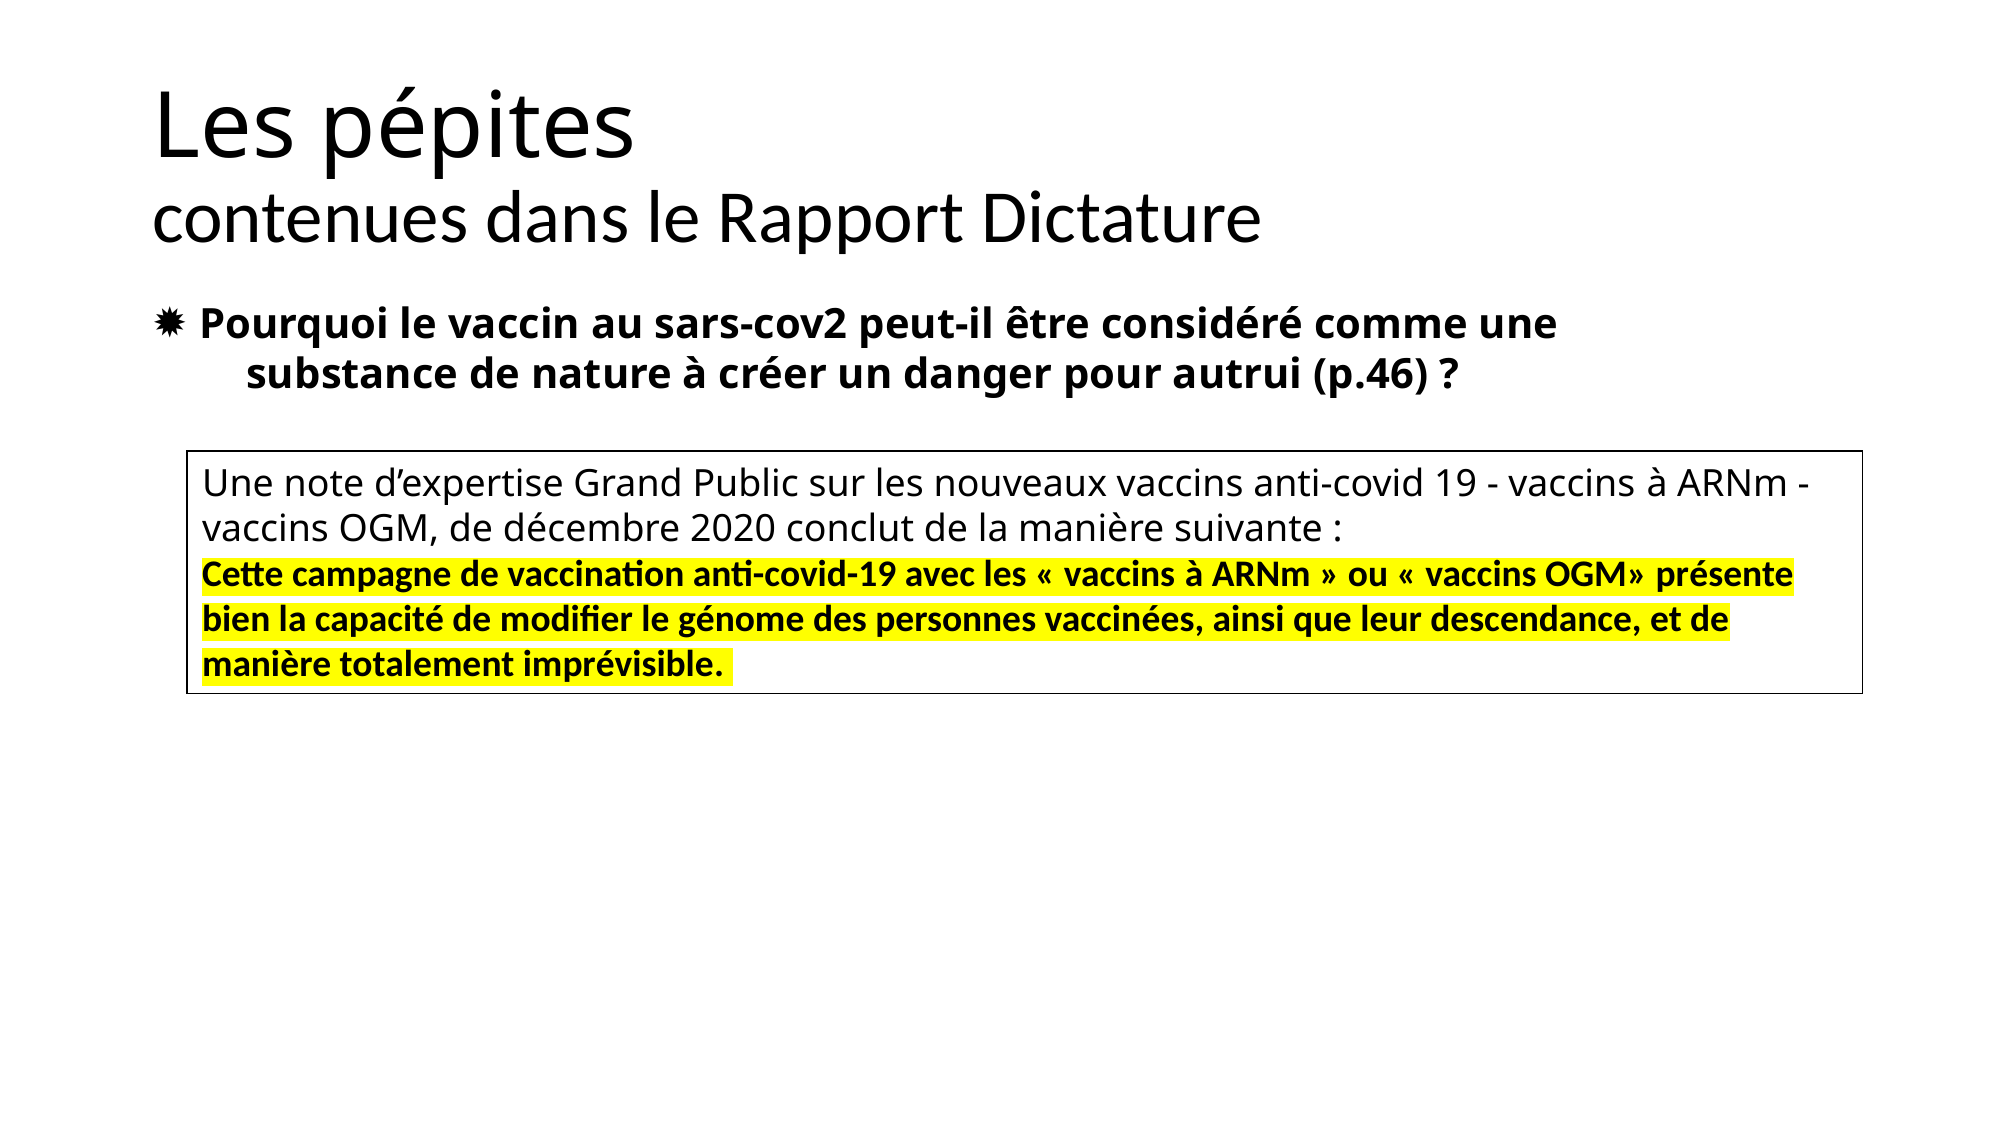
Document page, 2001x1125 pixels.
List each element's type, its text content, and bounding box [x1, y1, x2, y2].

title Les pépites contenues dans le Rapport Dictature [137, 59, 1863, 278]
text_box Pourquoi le vaccin au sars-cov2 peut-il être considéré comme une substance de nature à créer un danger pour autrui (p.46) ? [137, 289, 1725, 406]
text_box Une note d’expertise Grand Public sur les nouveaux vaccins anti-covid 19 - vaccins à ARNm - vaccins OGM, de décembre 2020 conclut de la manière suivante : Cette campagne de vaccination anti-covid-19 avec les « vaccins à ARNm » ou « vaccins OGM» présente bien la capacité de modifier le génome des personnes vaccinées, ainsi que leur descendance, et de manière totalement imprévisible. [187, 451, 1863, 694]
